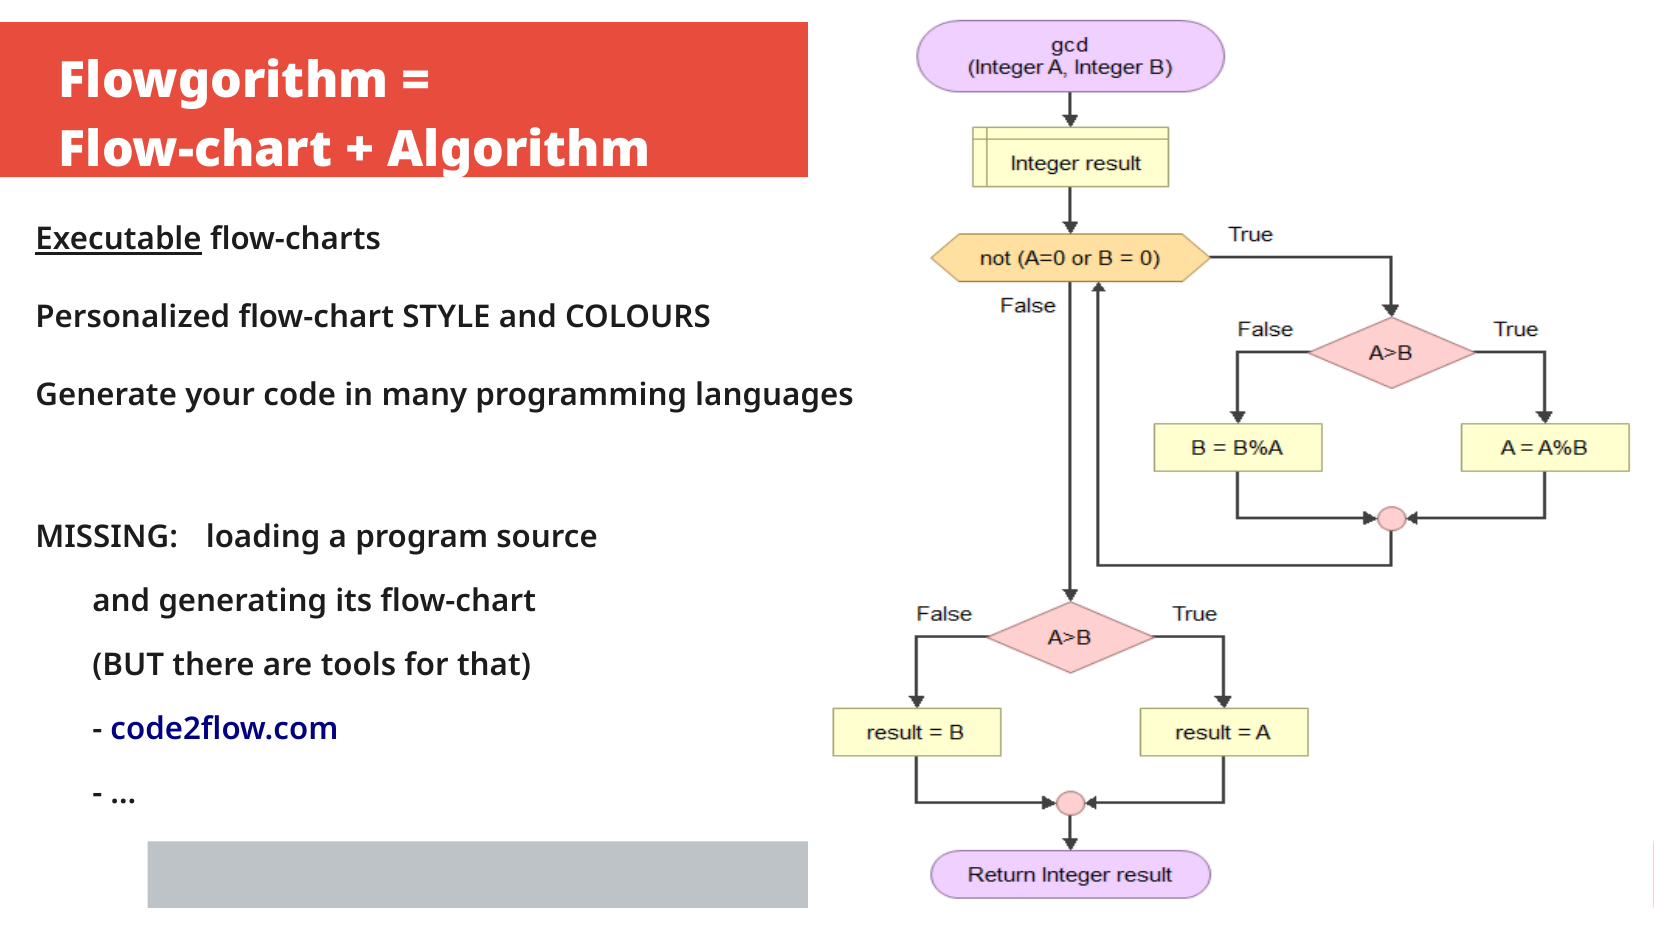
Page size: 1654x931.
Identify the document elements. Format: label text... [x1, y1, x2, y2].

picture [808, 0, 1654, 920]
list Executable flow-charts Personalized flow-chart STYLE and COLOURS Generate your code in many programming languages MISSING: loading a program source and generating its flow-chart (BUT there are tools for that) - code2flow.com - … [35, 194, 1075, 820]
title Flowgorithm = Flow-chart + Algorithm [59, 44, 808, 156]
